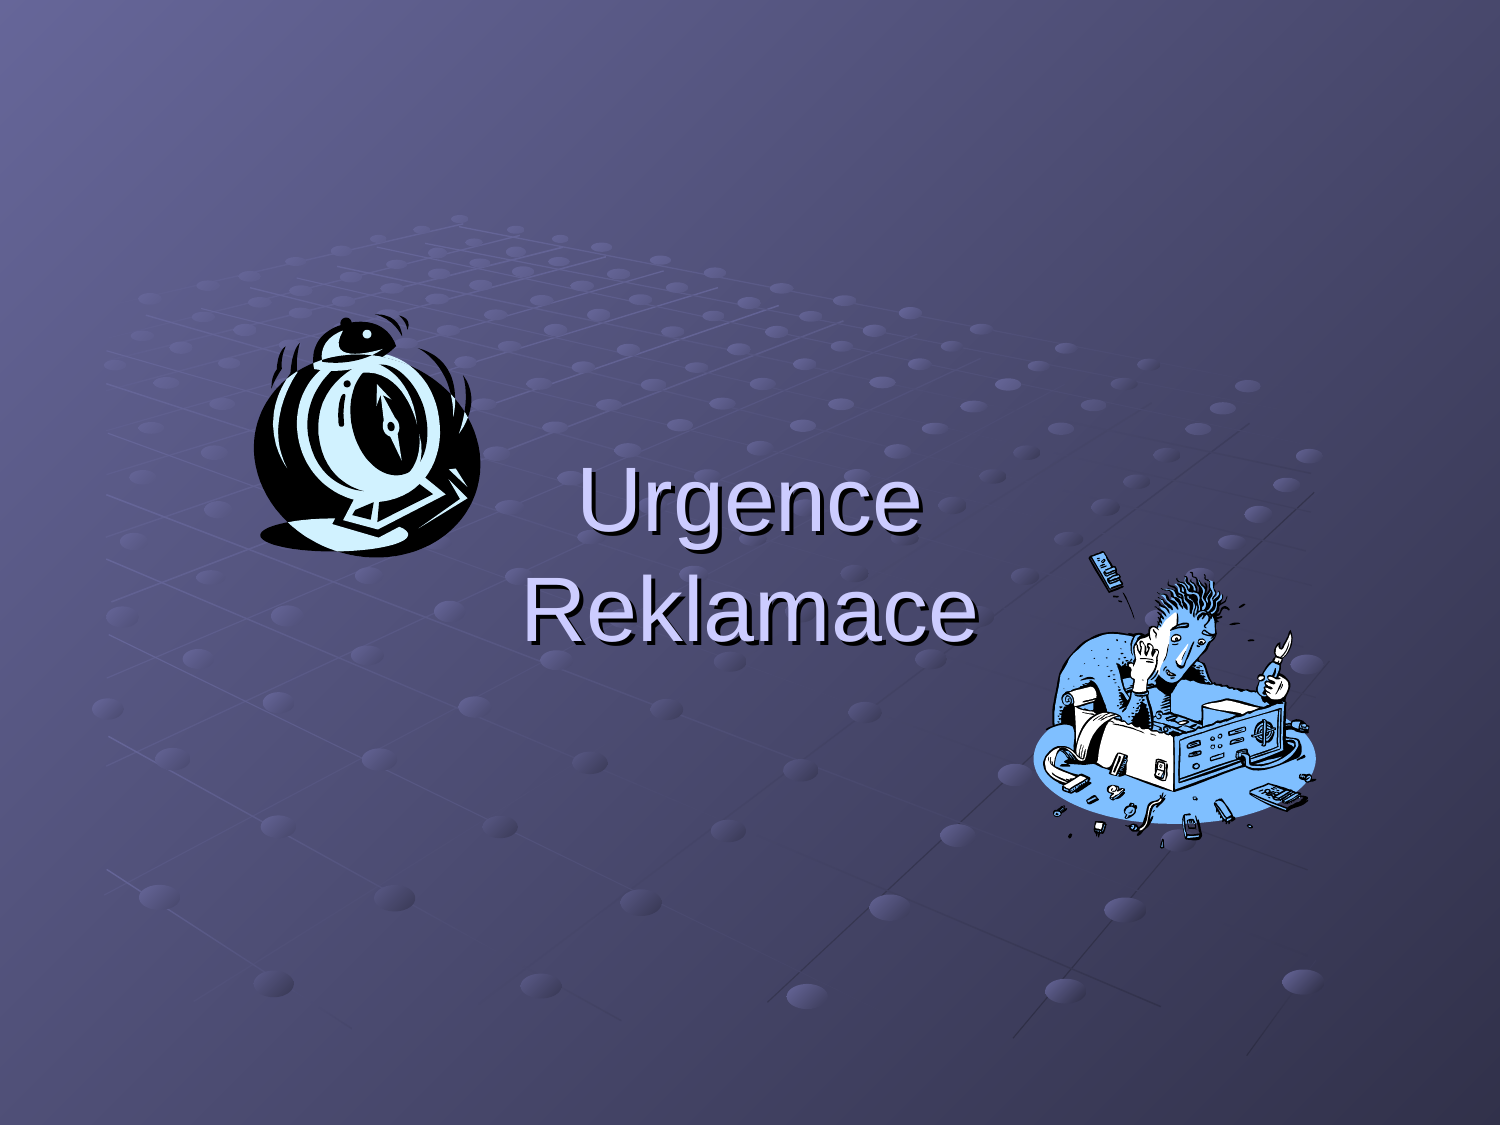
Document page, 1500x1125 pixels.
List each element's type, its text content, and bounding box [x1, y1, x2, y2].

title UrgenceReklamace [501, 0, 999, 1100]
picture [1033, 550, 1317, 849]
picture [253, 314, 481, 558]
